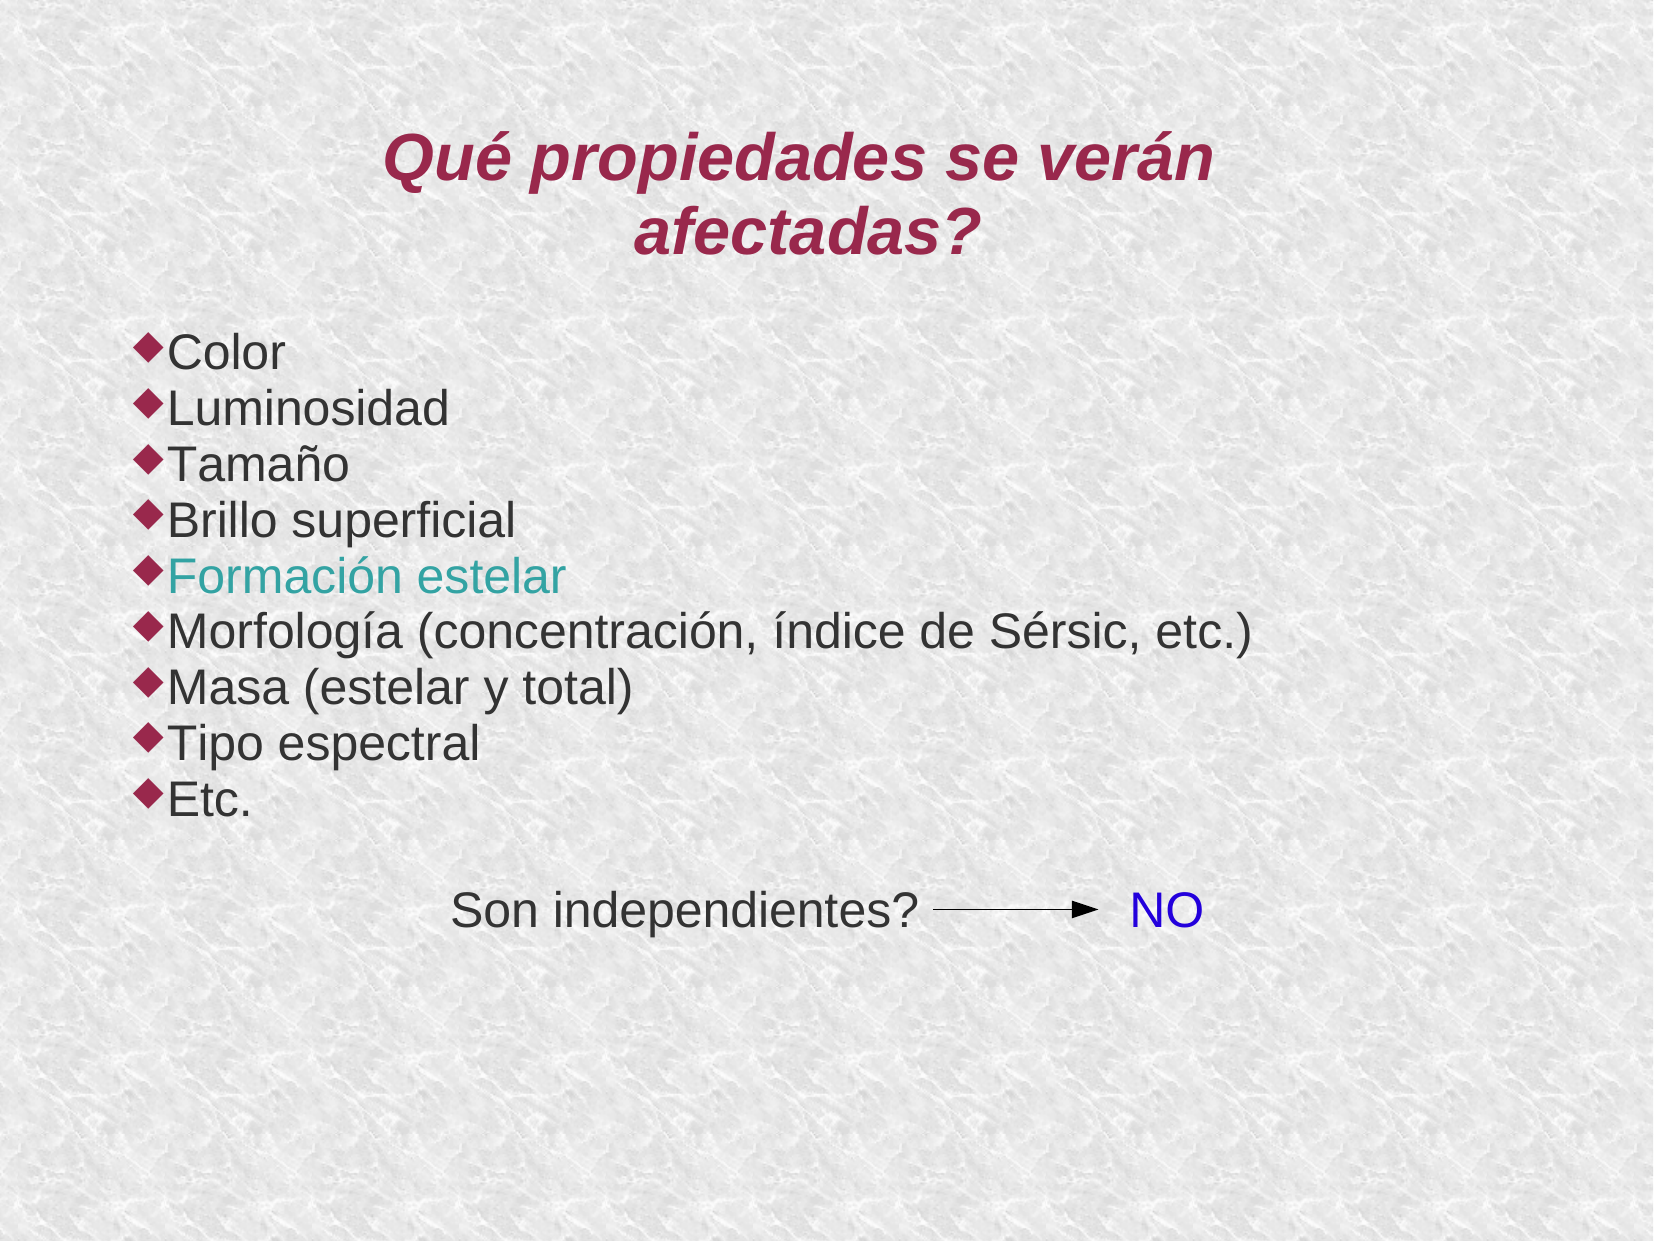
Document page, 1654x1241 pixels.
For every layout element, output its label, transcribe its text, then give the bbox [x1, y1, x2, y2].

list Color Luminosidad Tamaño Brillo superficial Formación estelar Morfología (concentración, índice de Sérsic, etc.) Masa (estelar y total) Tipo espectral Etc. Son independientes? NO [129, 324, 1488, 1144]
title Qué propiedades se verán afectadas? [82, 90, 1535, 298]
picture [0, 0, 1654, 1241]
